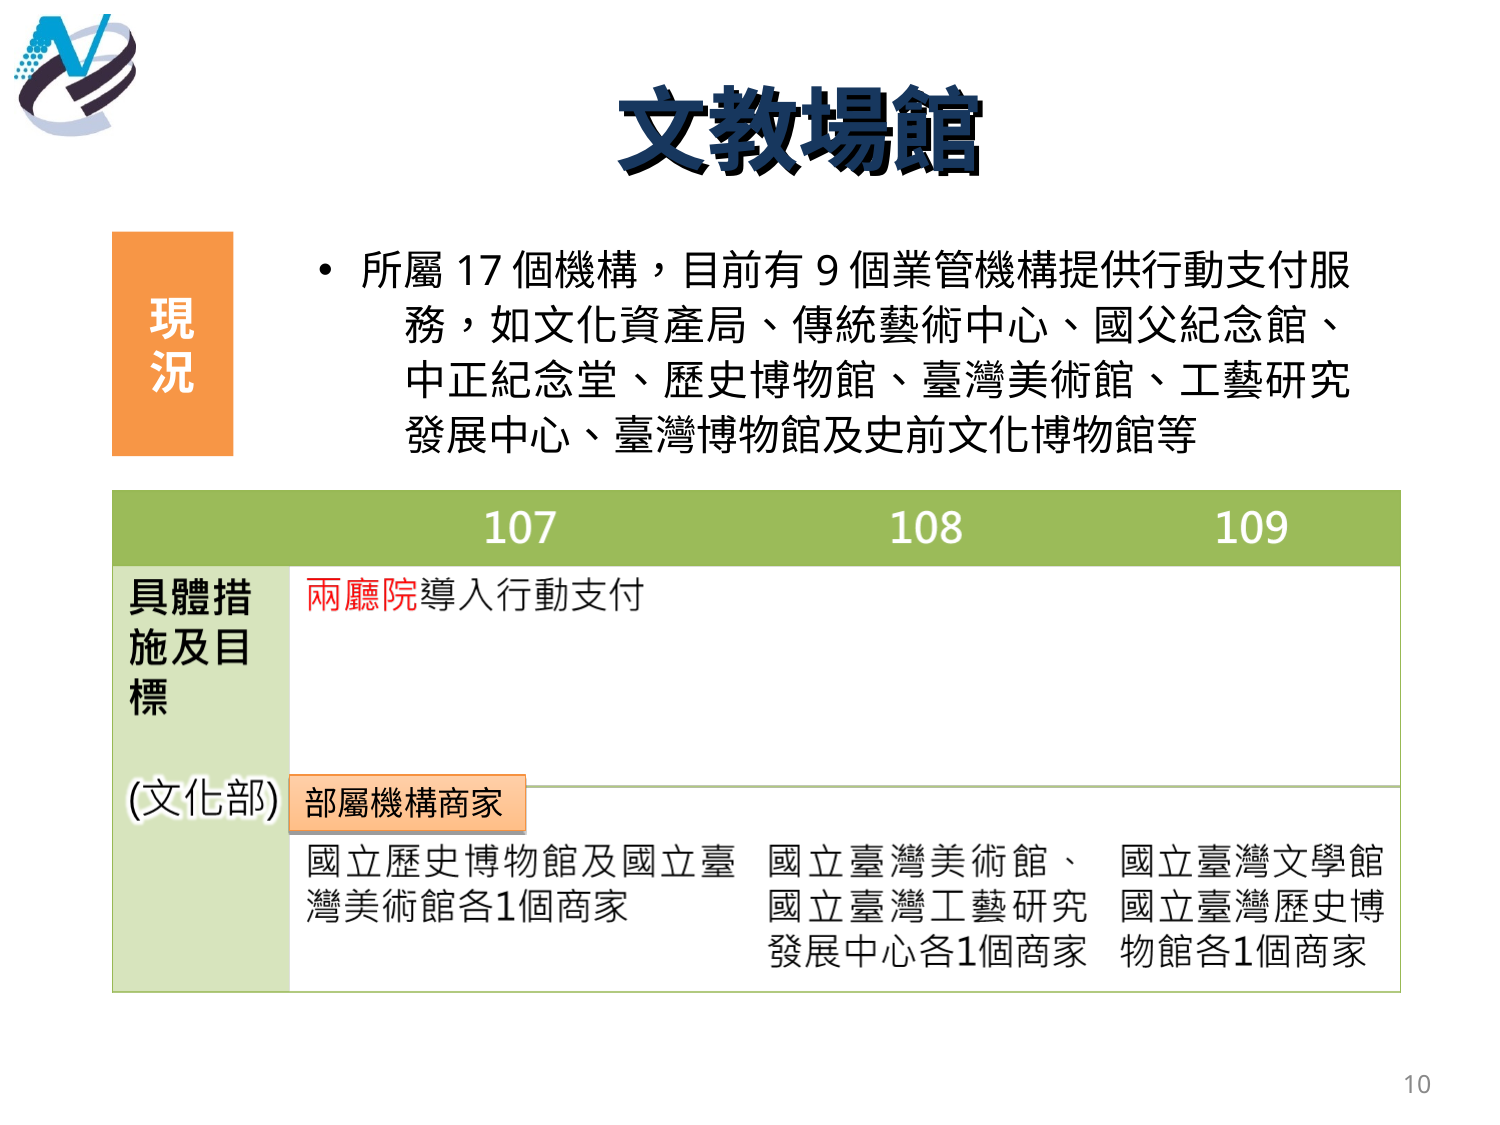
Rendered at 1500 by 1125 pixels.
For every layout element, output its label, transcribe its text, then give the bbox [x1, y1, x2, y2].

picture [112, 490, 1401, 998]
text_box 現況 [112, 231, 234, 457]
text_box 部屬機構商家 [289, 775, 526, 831]
picture [14, 14, 136, 140]
text_box 所屬17個機構，目前有9個業管機構提供行動支付服務，如文化資產局、傳統藝術中心、國父紀念館、中正紀念堂、歷史博物館、臺灣美術館、工藝研究發展中心、臺灣博物館及史前文化博物館等 [184, 232, 1366, 467]
title 文教場館 [123, 45, 1474, 209]
text_box 9 [1387, 1056, 1485, 1117]
